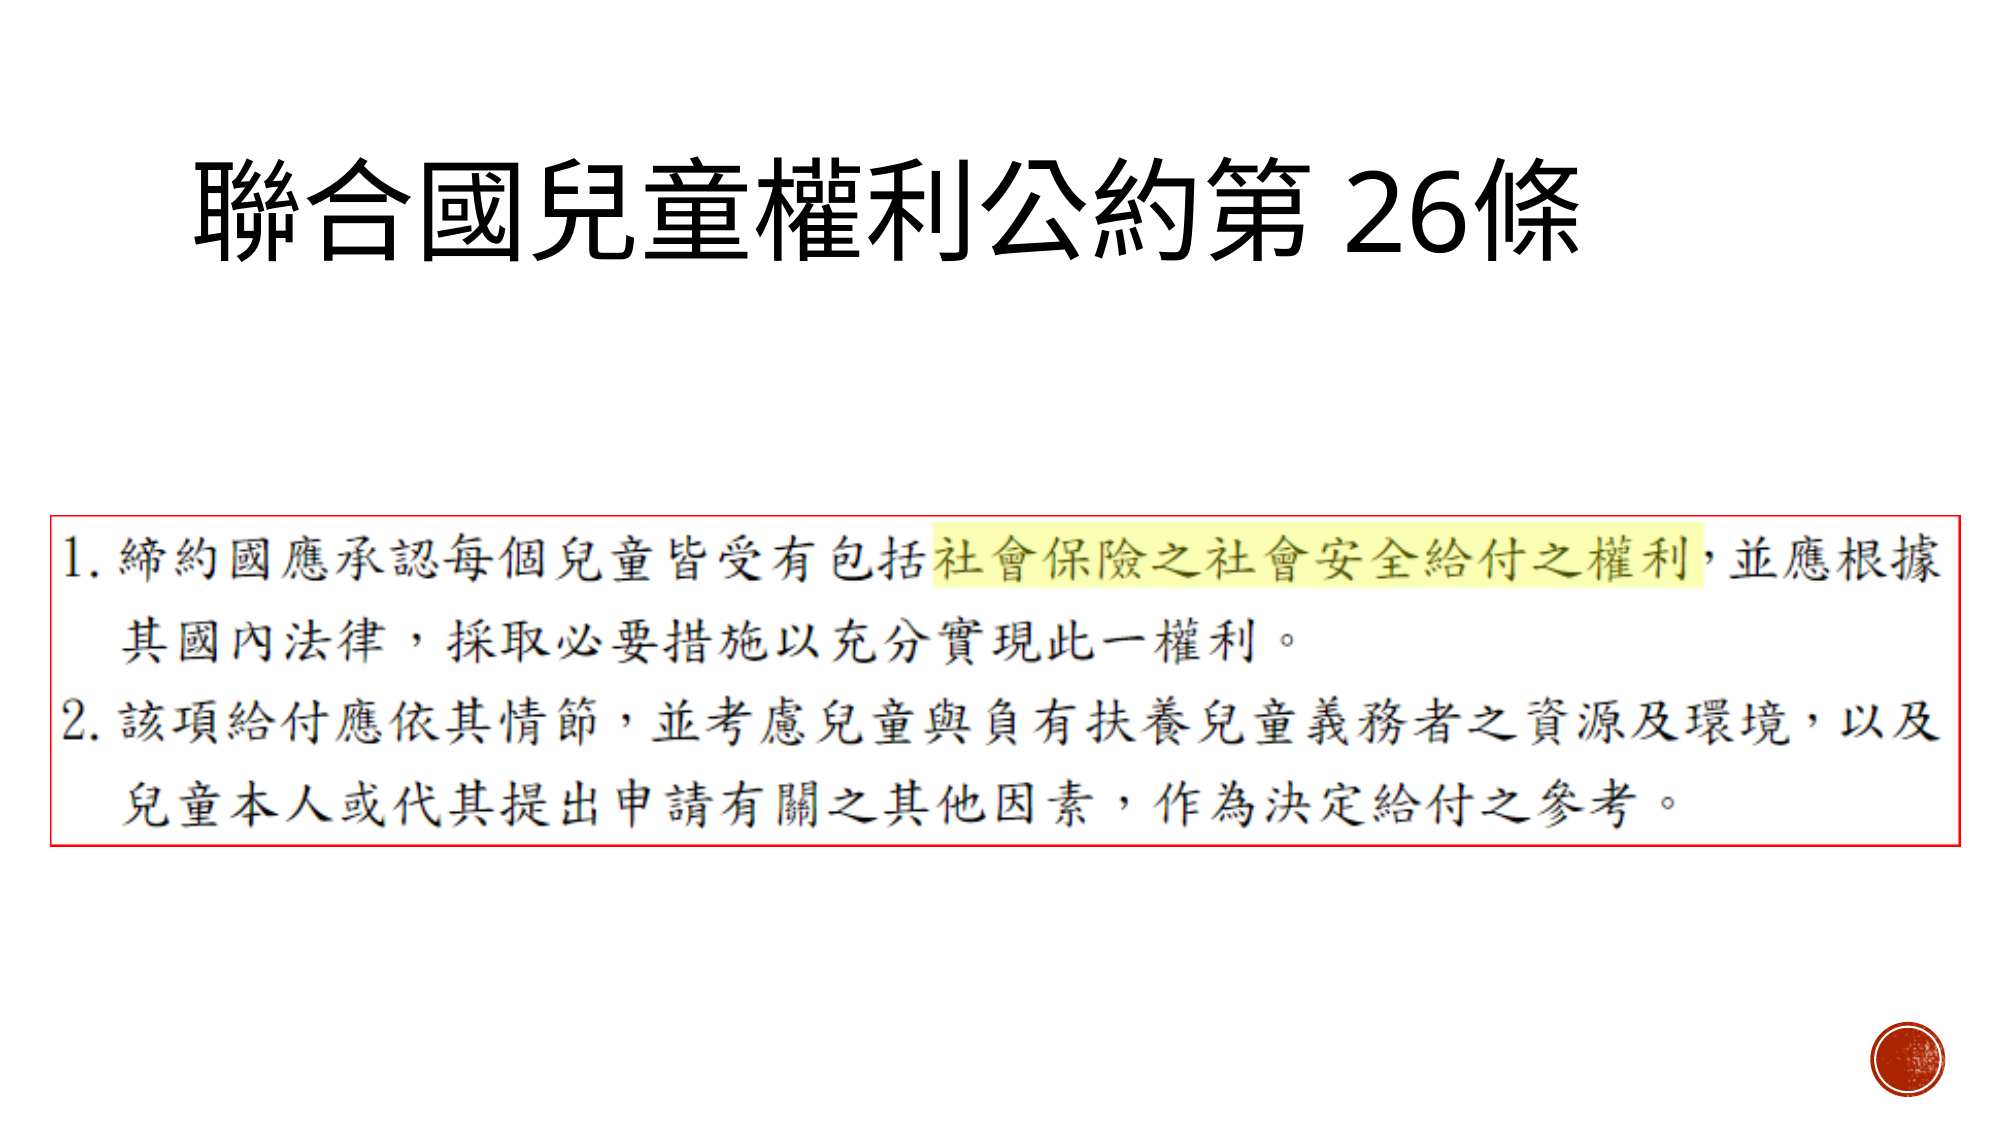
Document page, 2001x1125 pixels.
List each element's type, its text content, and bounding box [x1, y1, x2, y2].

title 聯合國兒童權利公約第26條 [175, 79, 1826, 344]
picture [50, 515, 1961, 847]
